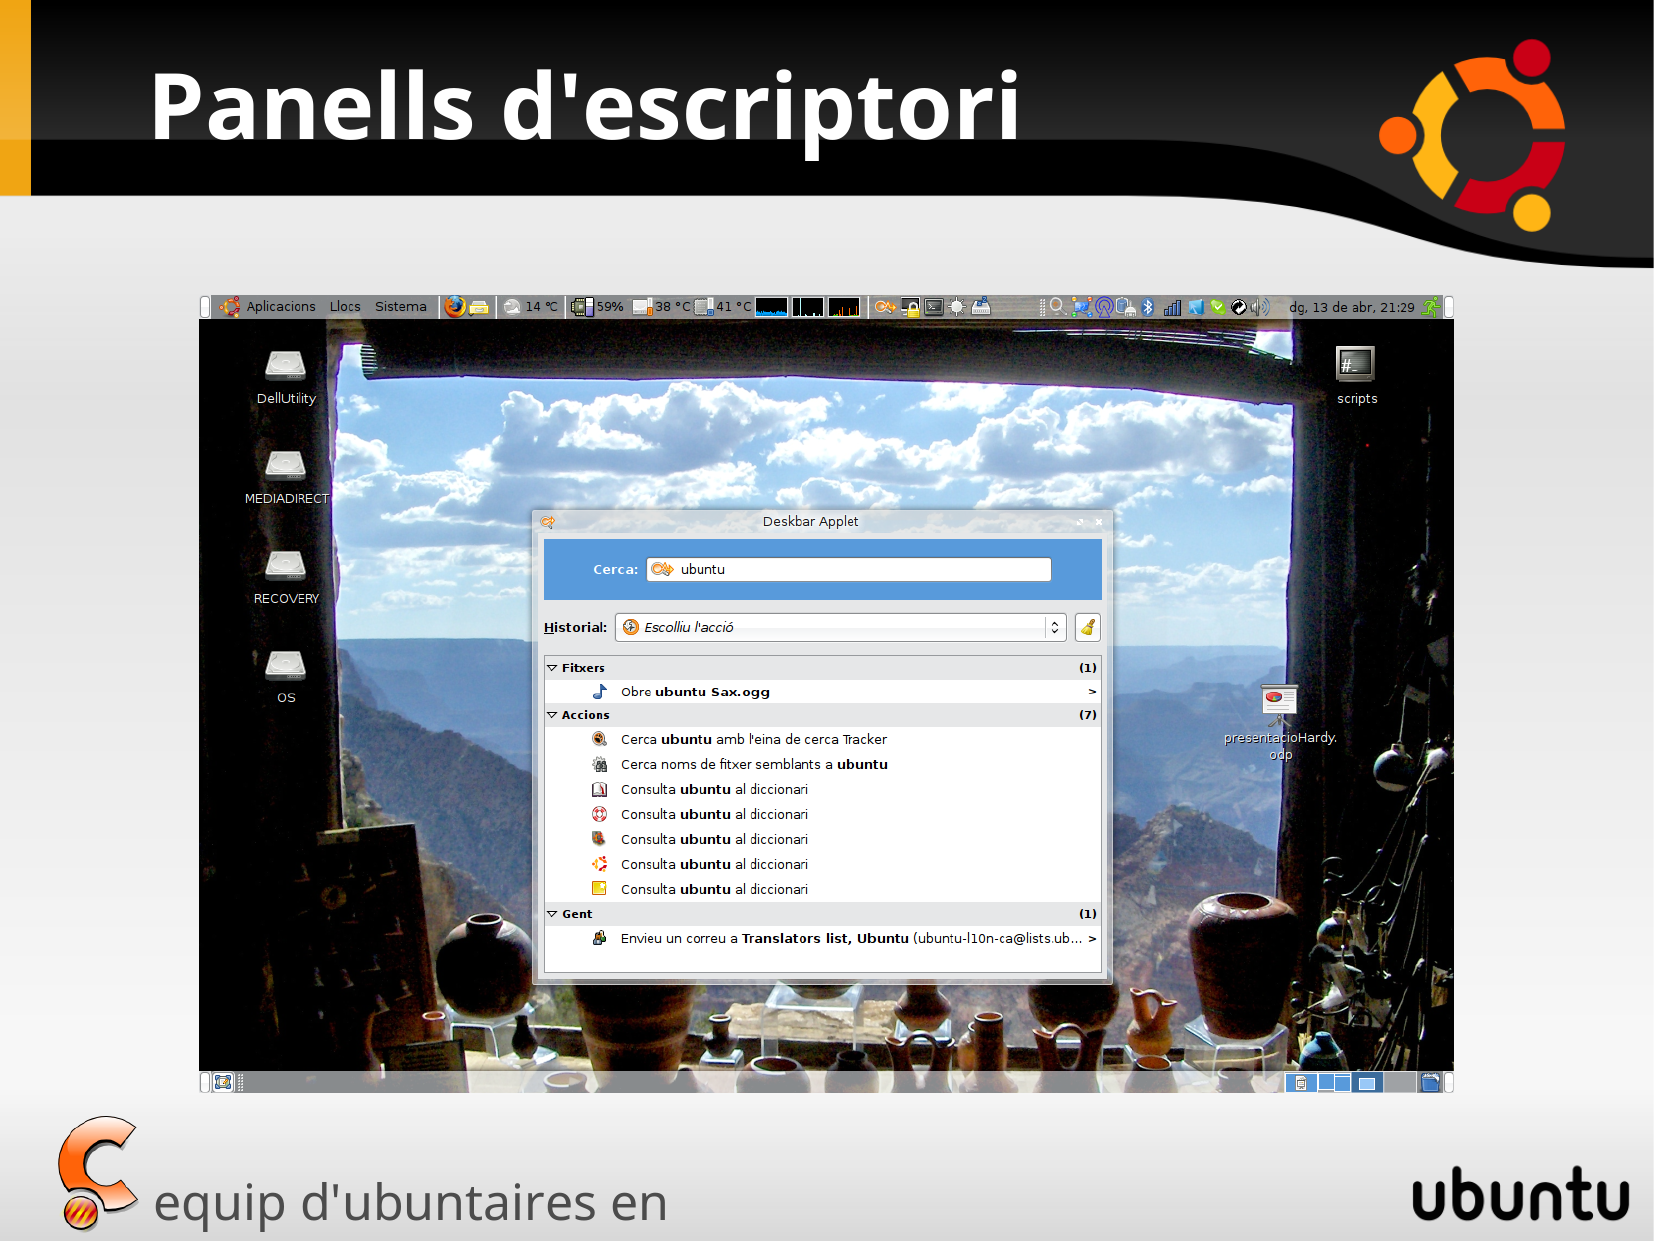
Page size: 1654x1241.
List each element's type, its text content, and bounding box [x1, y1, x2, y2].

picture [0, 0, 1654, 1241]
title Panells d'escriptori [0, 0, 1359, 208]
